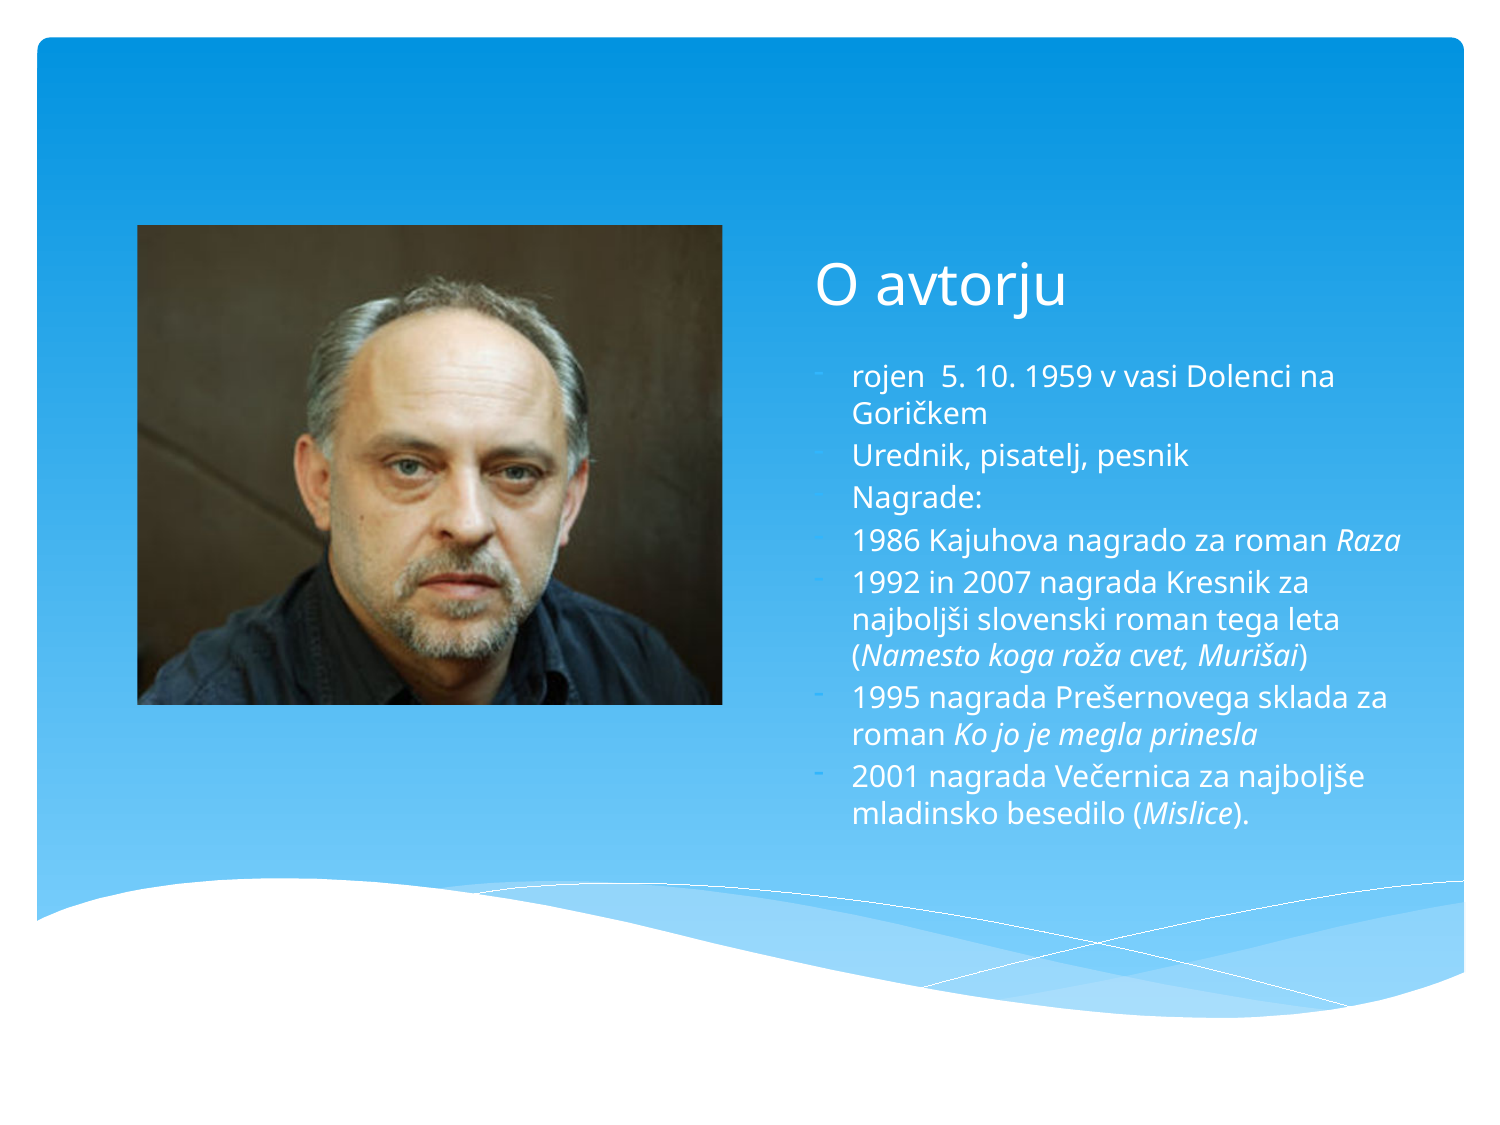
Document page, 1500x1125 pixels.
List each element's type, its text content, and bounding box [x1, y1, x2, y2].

list rojen 5. 10. 1959 v vasi Dolenci na Goričkem Urednik, pisatelj, pesnik Nagrade: 1986 Kajuhova nagrado za roman Raza 1992 in 2007 nagrada Kresnik za najboljši slovenski roman tega leta (Namesto koga roža cvet, Murišai) 1995 nagrada Prešernovega sklada za roman Ko jo je megla prinesla 2001 nagrada Večernica za najboljše mladinsko besedilo (Mislice). [798, 350, 1425, 855]
picture [137, 224, 723, 705]
title O avtorju [799, 55, 1425, 325]
